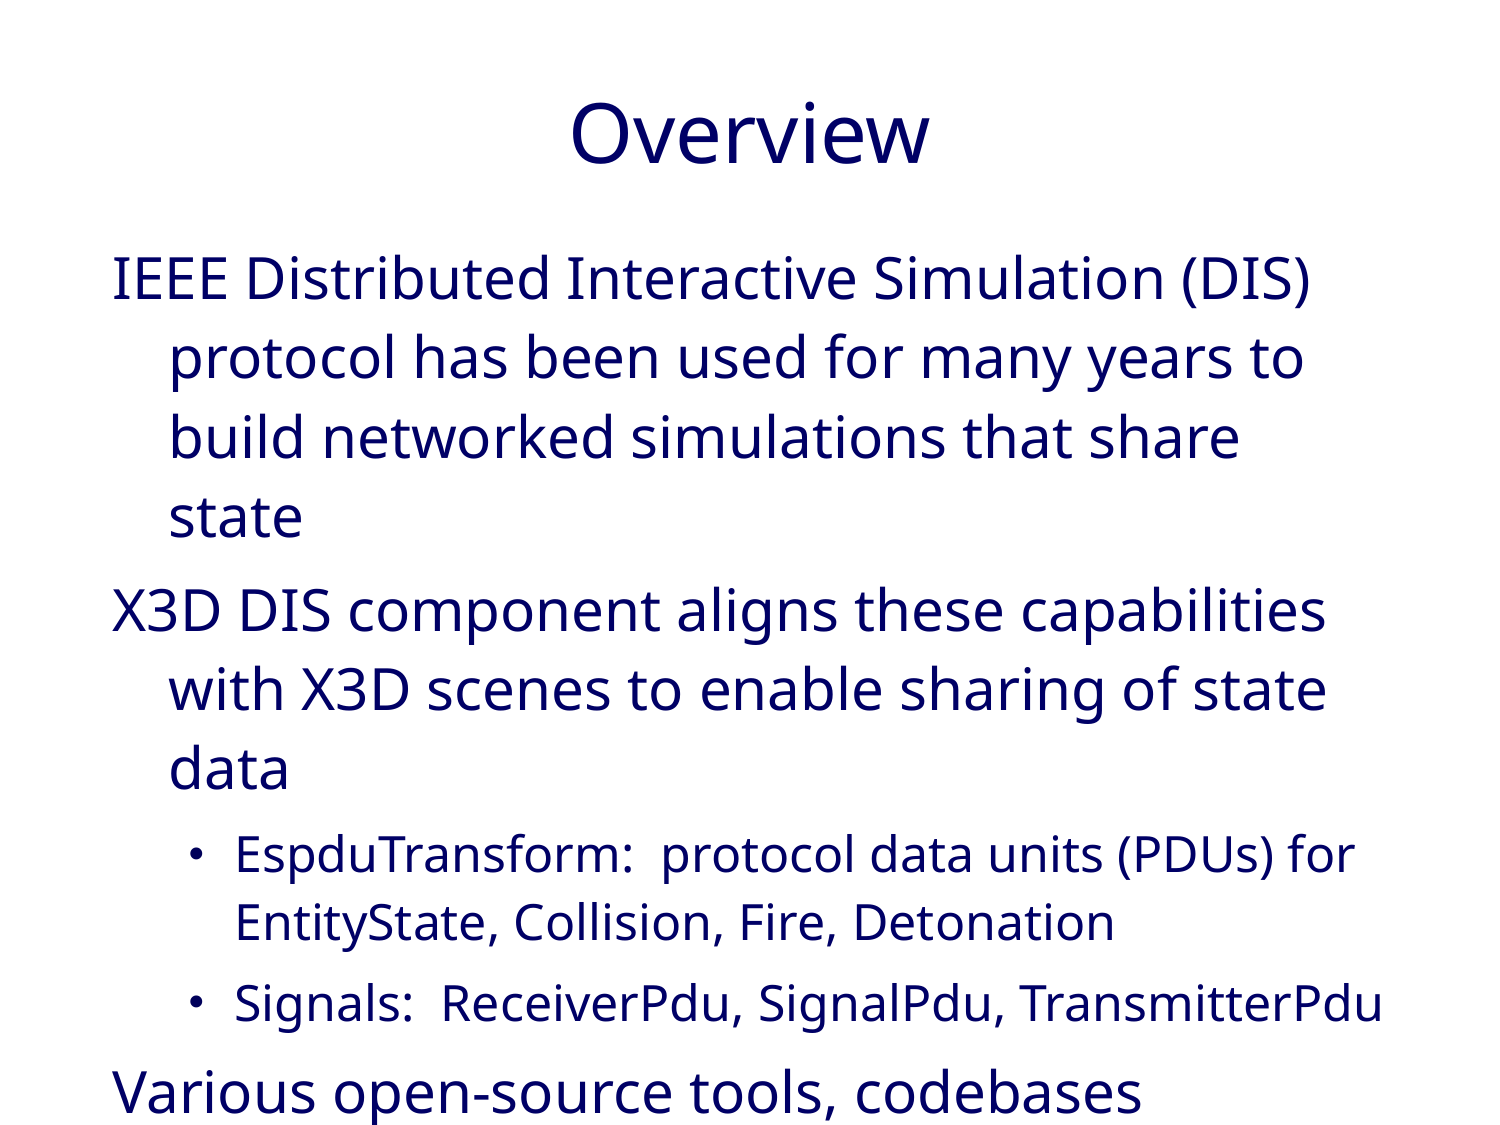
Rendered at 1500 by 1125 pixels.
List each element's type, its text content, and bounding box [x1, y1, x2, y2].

list IEEE Distributed Interactive Simulation (DIS) protocol has been used for many years to build networked simulations that share state X3D DIS component aligns these capabilities with X3D scenes to enable sharing of state data EspduTransform: protocol data units (PDUs) for EntityState, Collision, Fire, Detonation Signals: ReceiverPdu, SignalPdu, TransmitterPdu Various open-source tools, codebases available e.g. Open-DIS open source in Java, C++, C#, etc. Currently only one X3D browser implementation  [112, 237, 1388, 1109]
title Overview [112, 37, 1388, 226]
